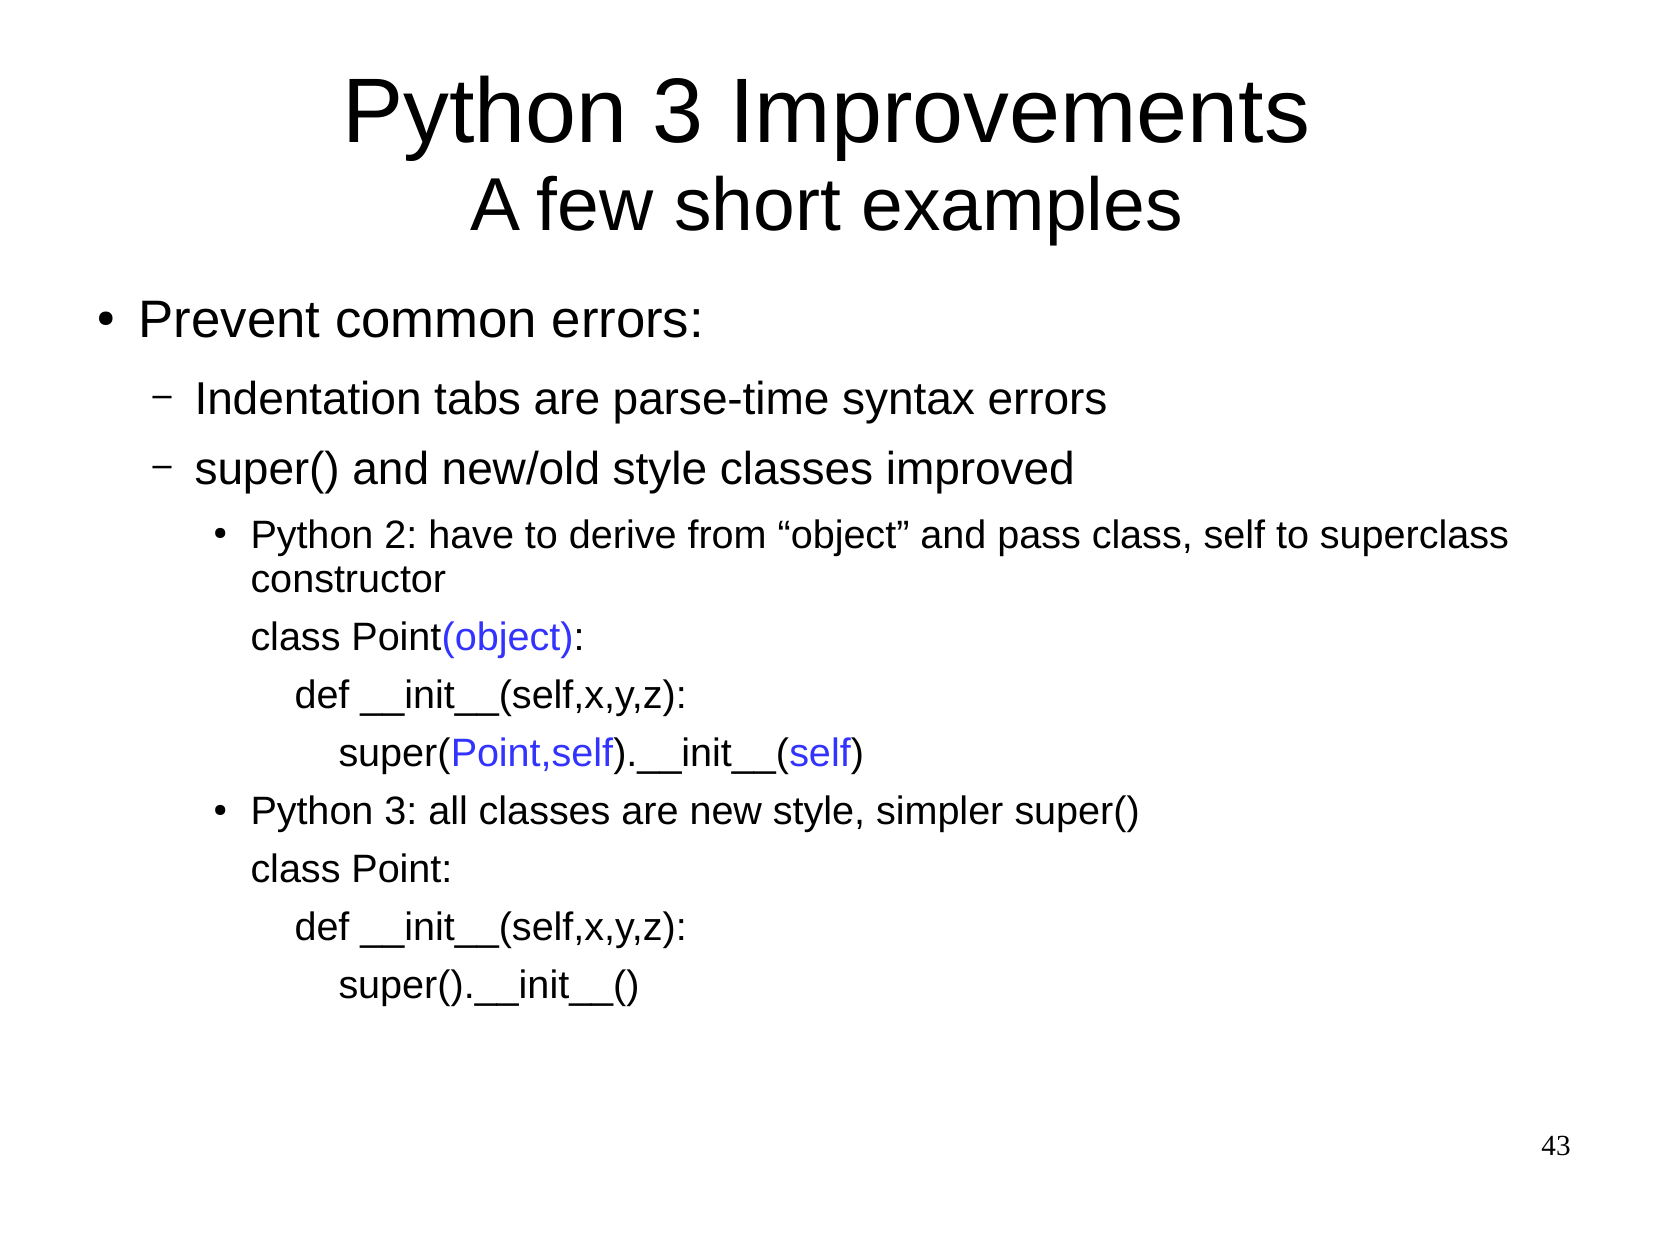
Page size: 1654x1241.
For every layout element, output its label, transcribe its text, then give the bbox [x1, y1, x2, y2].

list Prevent common errors: Indentation tabs are parse-time syntax errors super() and new/old style classes improved Python 2: have to derive from “object” and pass class, self to superclass constructor class Point(object): def __init__(self,x,y,z): super(Point,self).__init__(self) Python 3: all classes are new style, simpler super() class Point: def __init__(self,x,y,z): super().__init__() [82, 290, 1571, 1010]
title Python 3 Improvements A few short examples [82, 49, 1571, 257]
